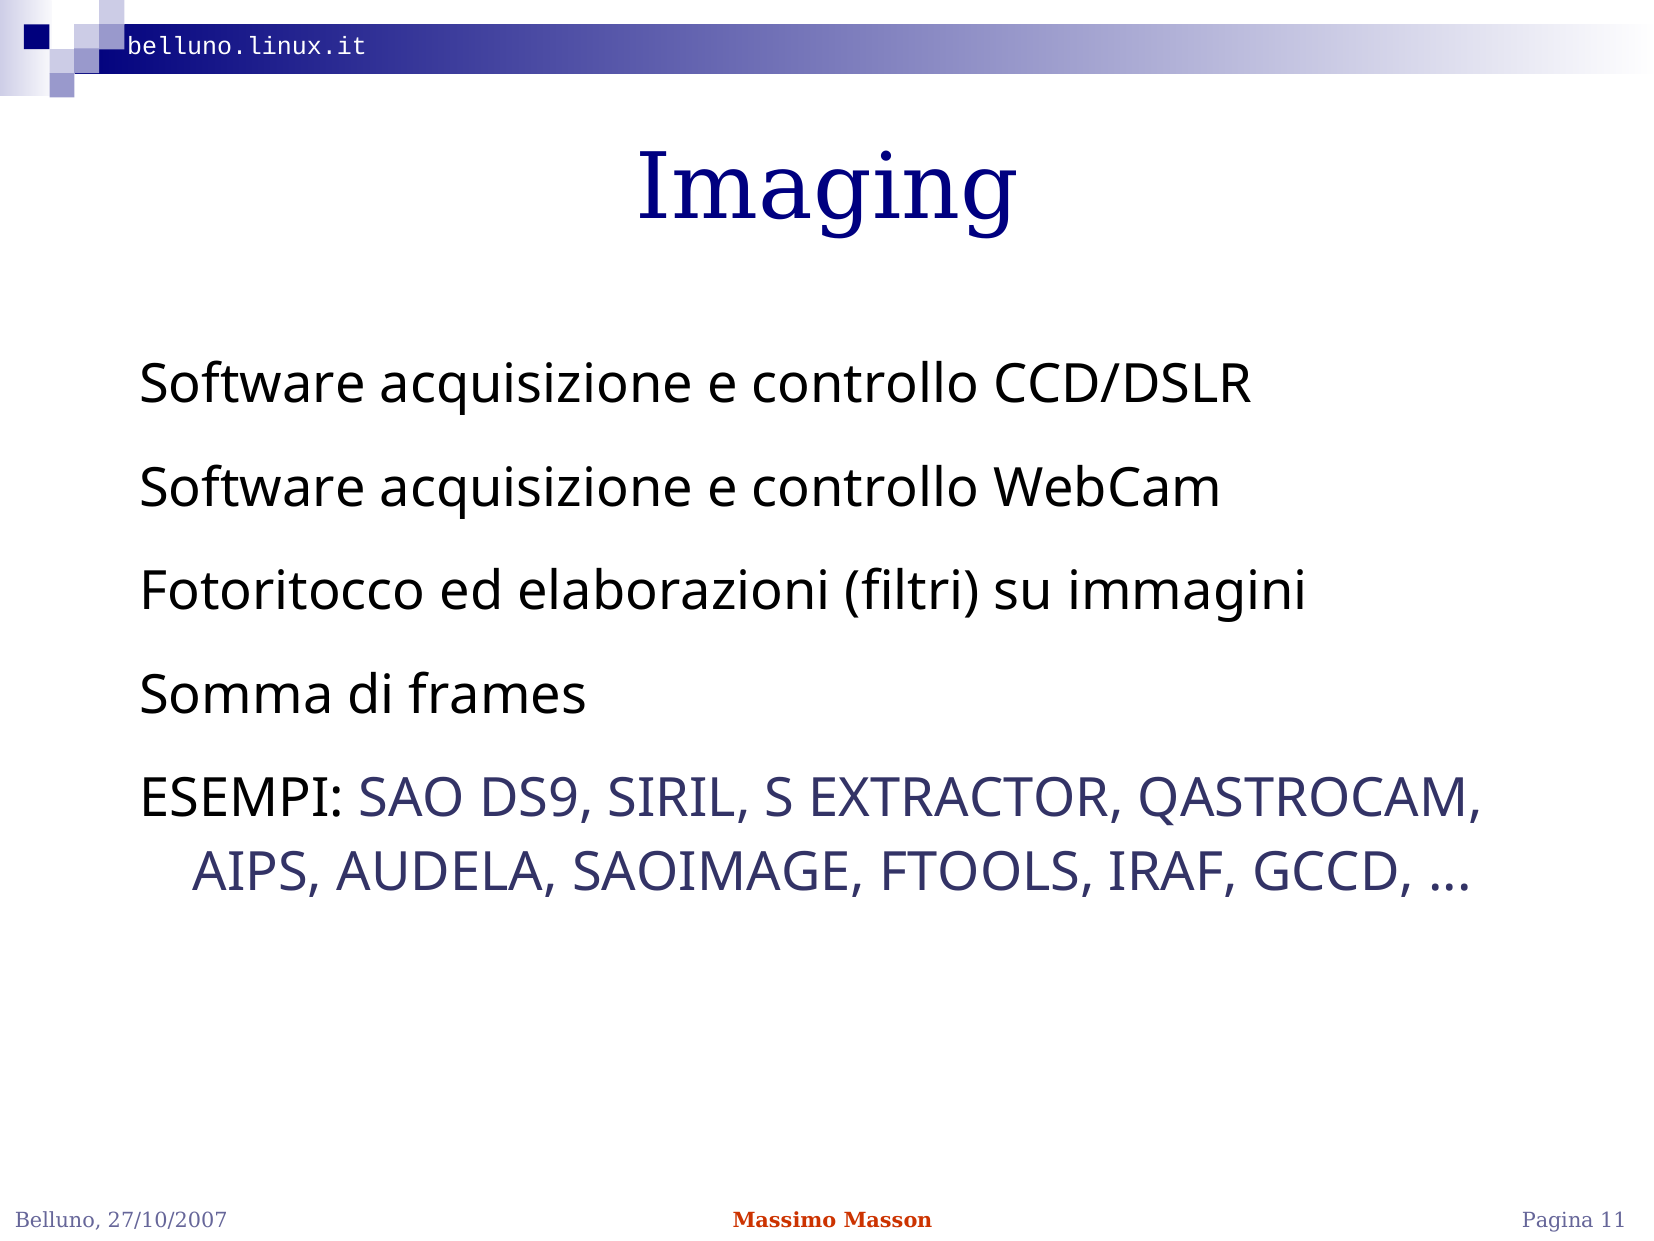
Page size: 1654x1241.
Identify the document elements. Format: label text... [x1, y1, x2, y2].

list Software acquisizione e controllo CCD/DSLR Software acquisizione e controllo WebCam Fotoritocco ed elaborazioni (filtri) su immagini Somma di frames ESEMPI: SAO DS9, SIRIL, S EXTRACTOR, QASTROCAM, AIPS, AUDELA, SAOIMAGE, FTOOLS, IRAF, GCCD, ... [121, 344, 1595, 1127]
title Imaging [121, 102, 1534, 311]
